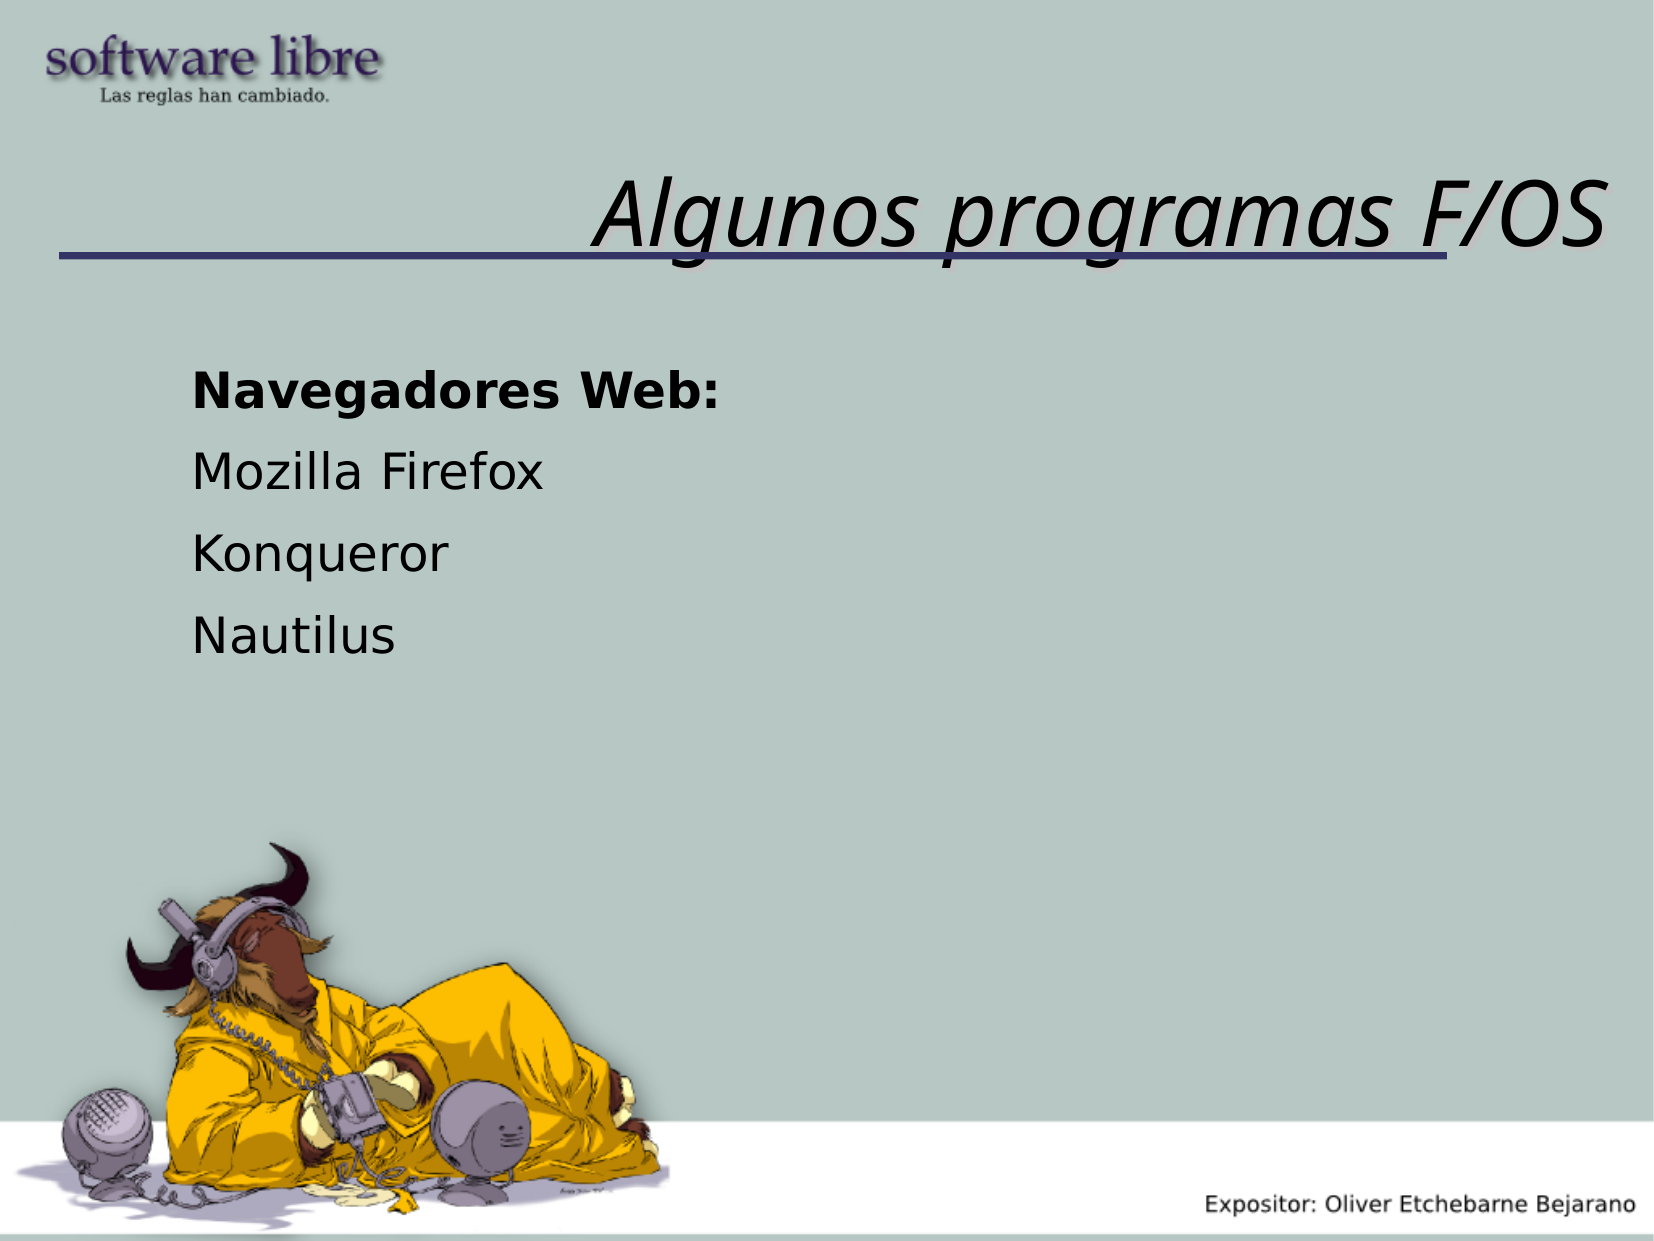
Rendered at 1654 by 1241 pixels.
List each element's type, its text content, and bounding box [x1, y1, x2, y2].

text_box Algunos programas F/OS [59, 140, 1625, 266]
text_box Navegadores Web: Mozilla Firefox Konqueror Nautilus [177, 354, 1595, 875]
picture [0, 0, 1654, 1241]
text_box [59, 252, 1447, 260]
